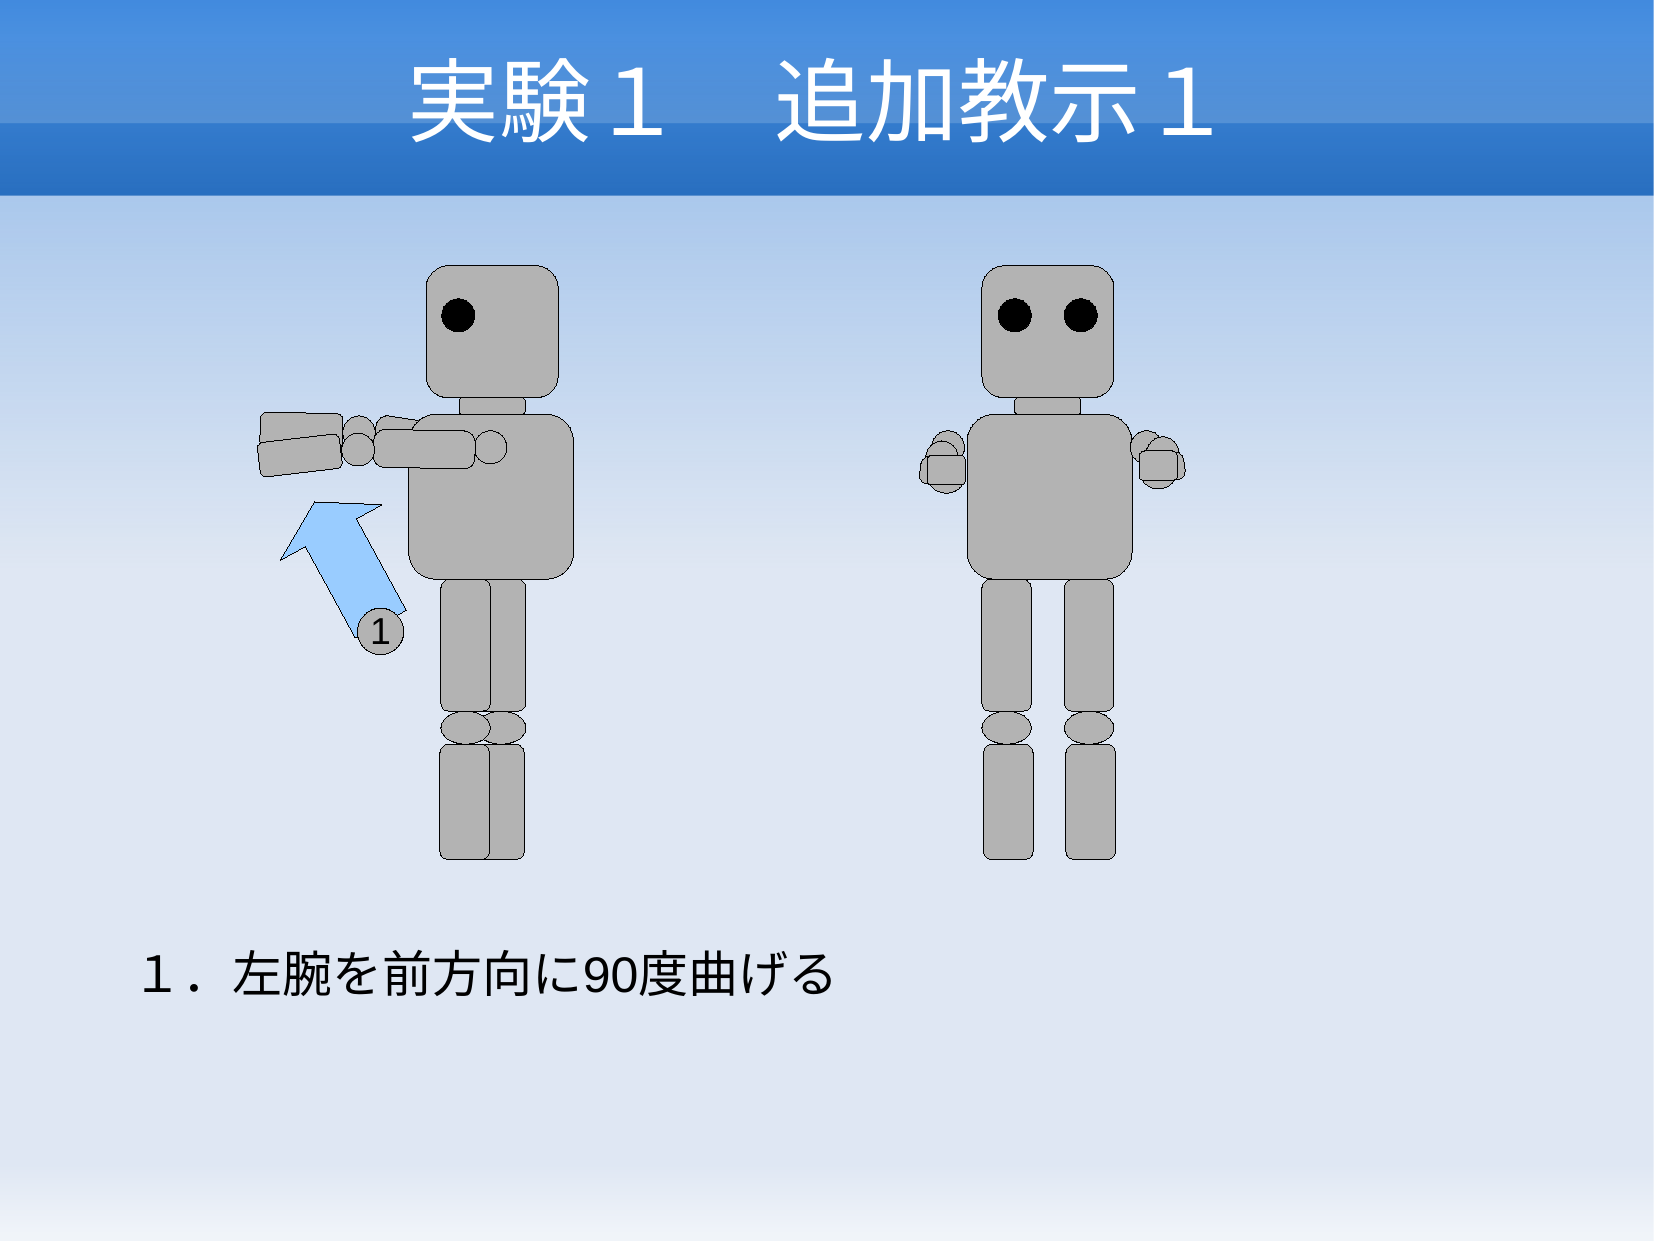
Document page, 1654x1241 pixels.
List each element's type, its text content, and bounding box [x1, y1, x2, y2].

text_box [919, 430, 966, 494]
text_box [967, 265, 1186, 860]
text_box 1 [357, 608, 404, 655]
text_box １．左腕を前方向に90度曲げる [118, 927, 854, 998]
picture [0, 0, 1654, 1241]
text_box [280, 501, 407, 638]
text_box [257, 265, 574, 860]
title 実験１ 追加教示１ [76, 0, 1565, 208]
